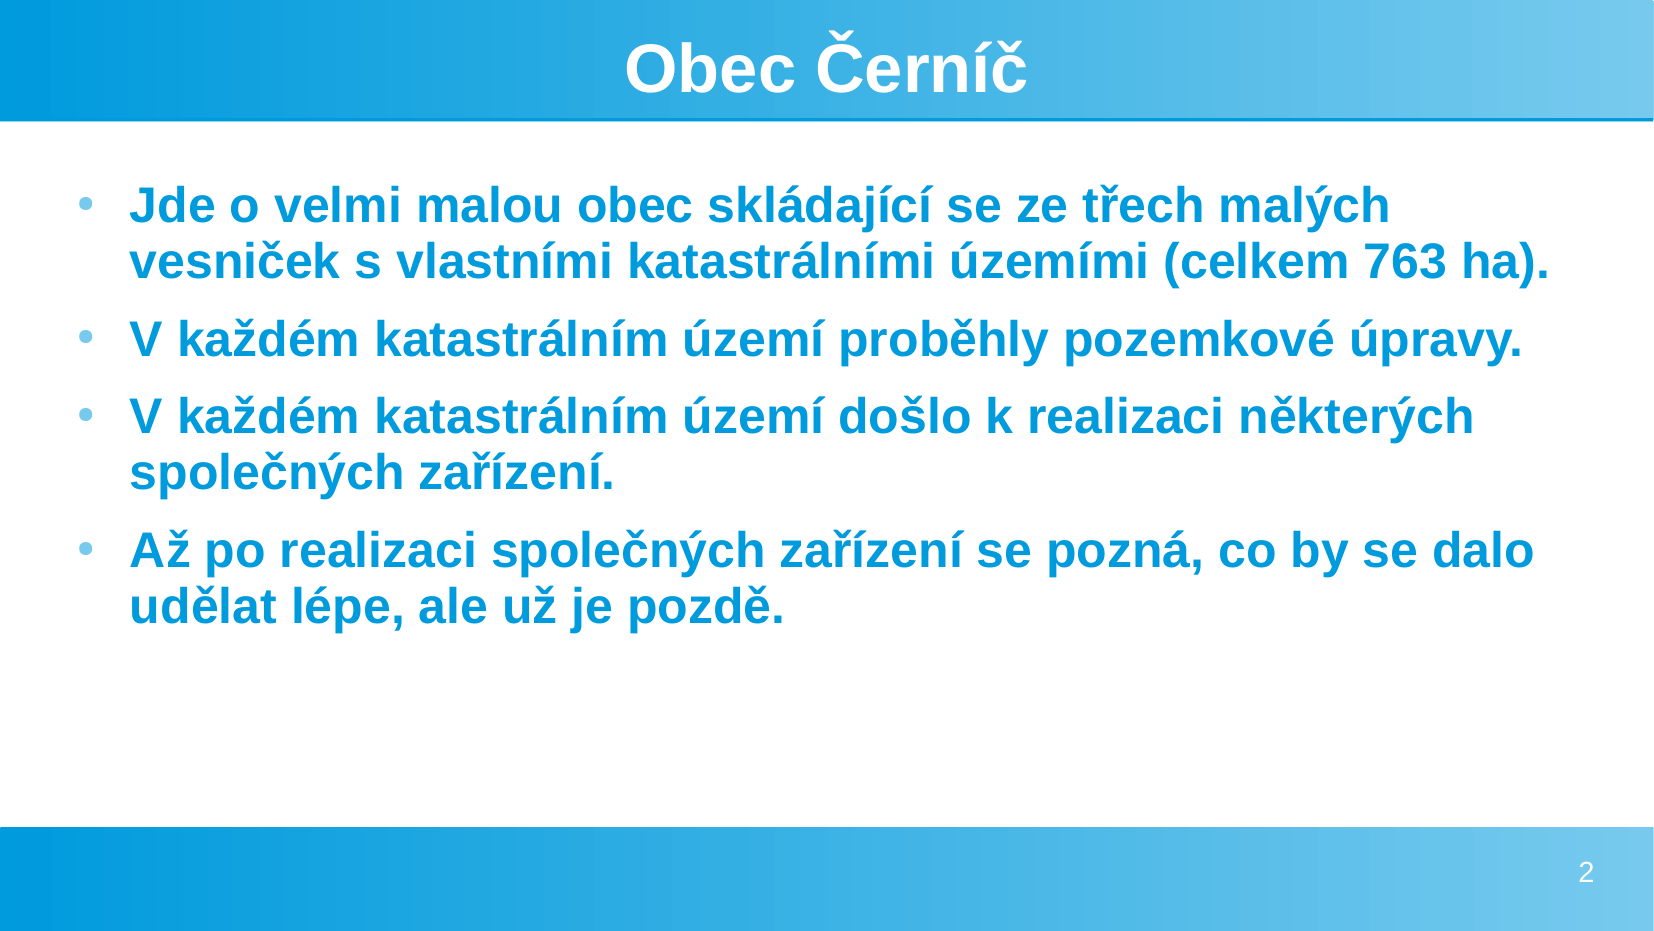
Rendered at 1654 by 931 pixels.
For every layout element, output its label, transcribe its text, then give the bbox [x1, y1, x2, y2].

title Obec Černíč [59, 29, 1595, 108]
list Jde o velmi malou obec skládající se ze třech malých vesniček s vlastními katastrálními územími (celkem 763 ha). V každém katastrálním území proběhly pozemkové úpravy. V každém katastrálním území došlo k realizaci některých společných zařízení. Až po realizaci společných zařízení se pozná, co by se dalo udělat lépe, ale už je pozdě. [59, 177, 1595, 768]
